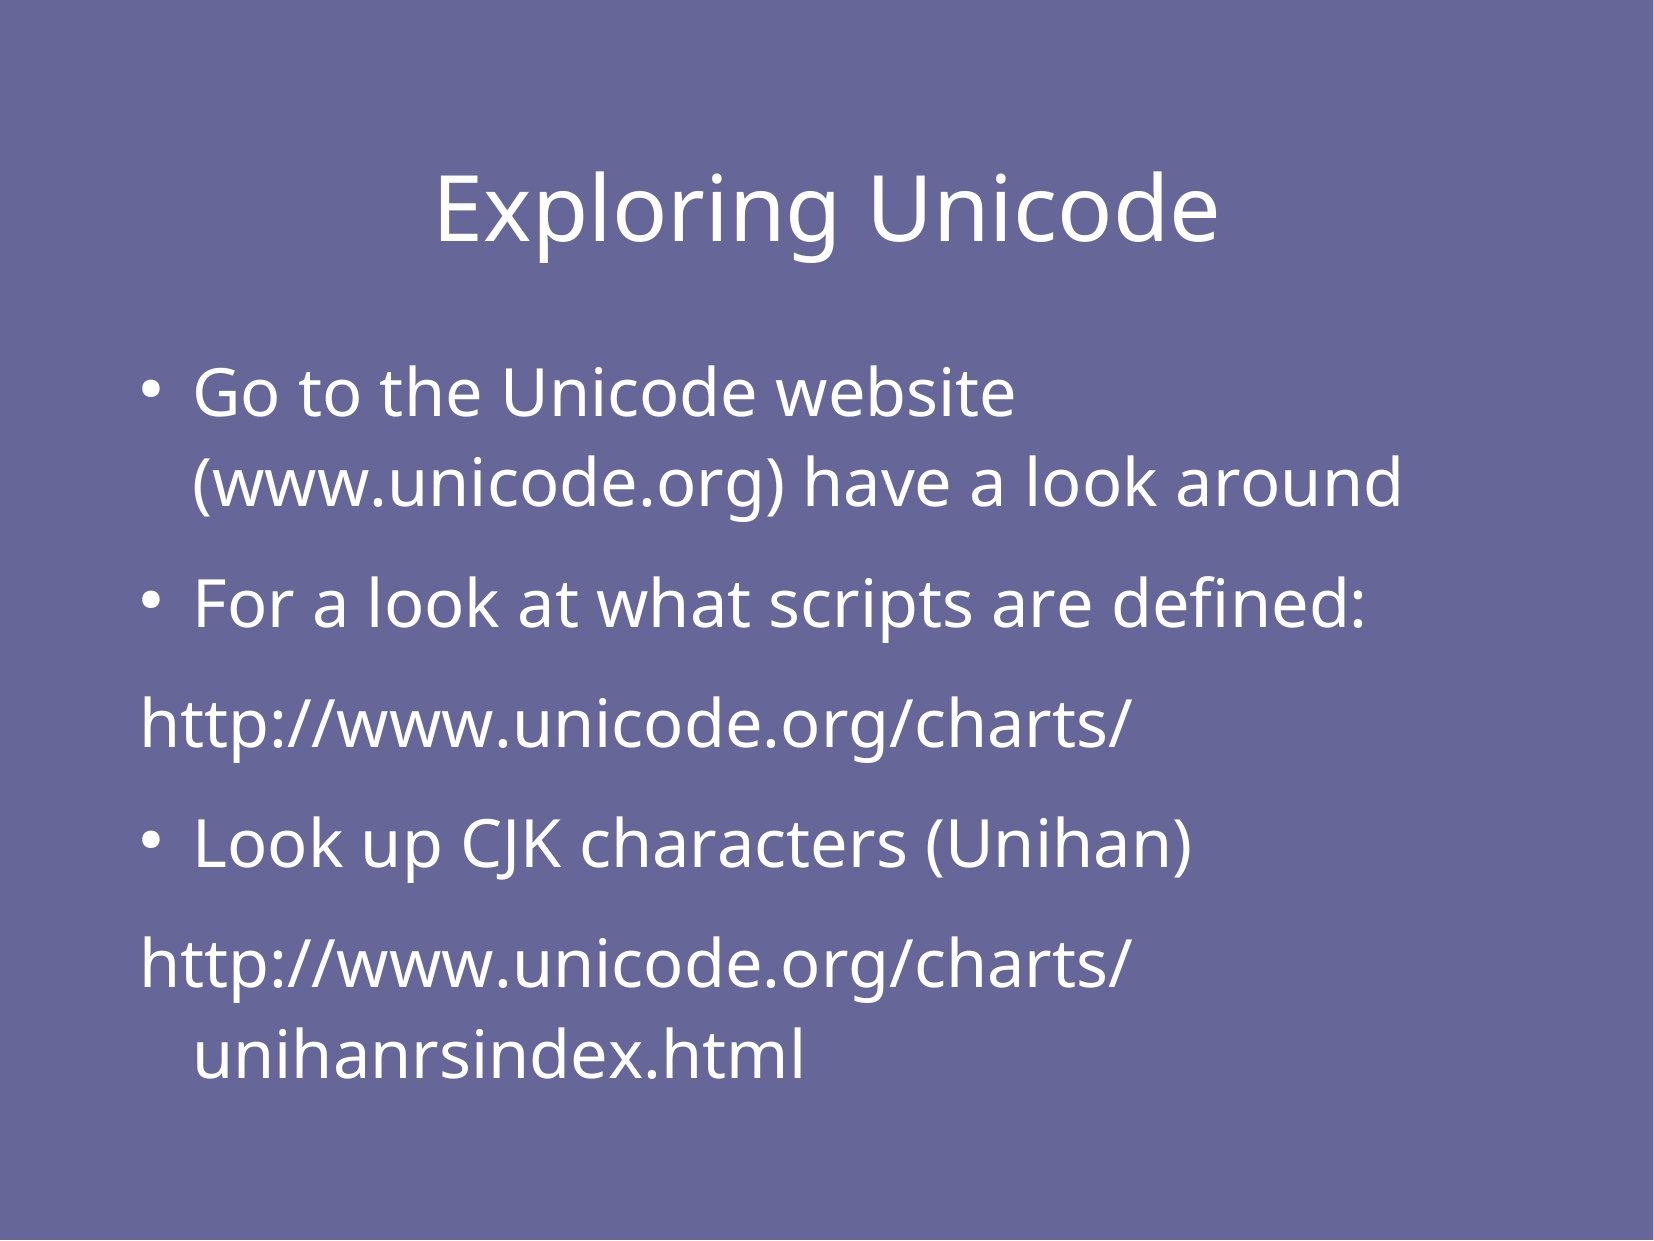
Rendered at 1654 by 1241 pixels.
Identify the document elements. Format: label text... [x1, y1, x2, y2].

title Exploring Unicode [121, 102, 1534, 310]
list Go to the Unicode website (www.unicode.org) have a look around For a look at what scripts are defined: http://www.unicode.org/charts/ Look up CJK characters (Unihan) http://www.unicode.org/charts/unihanrsindex.html [121, 344, 1534, 1127]
